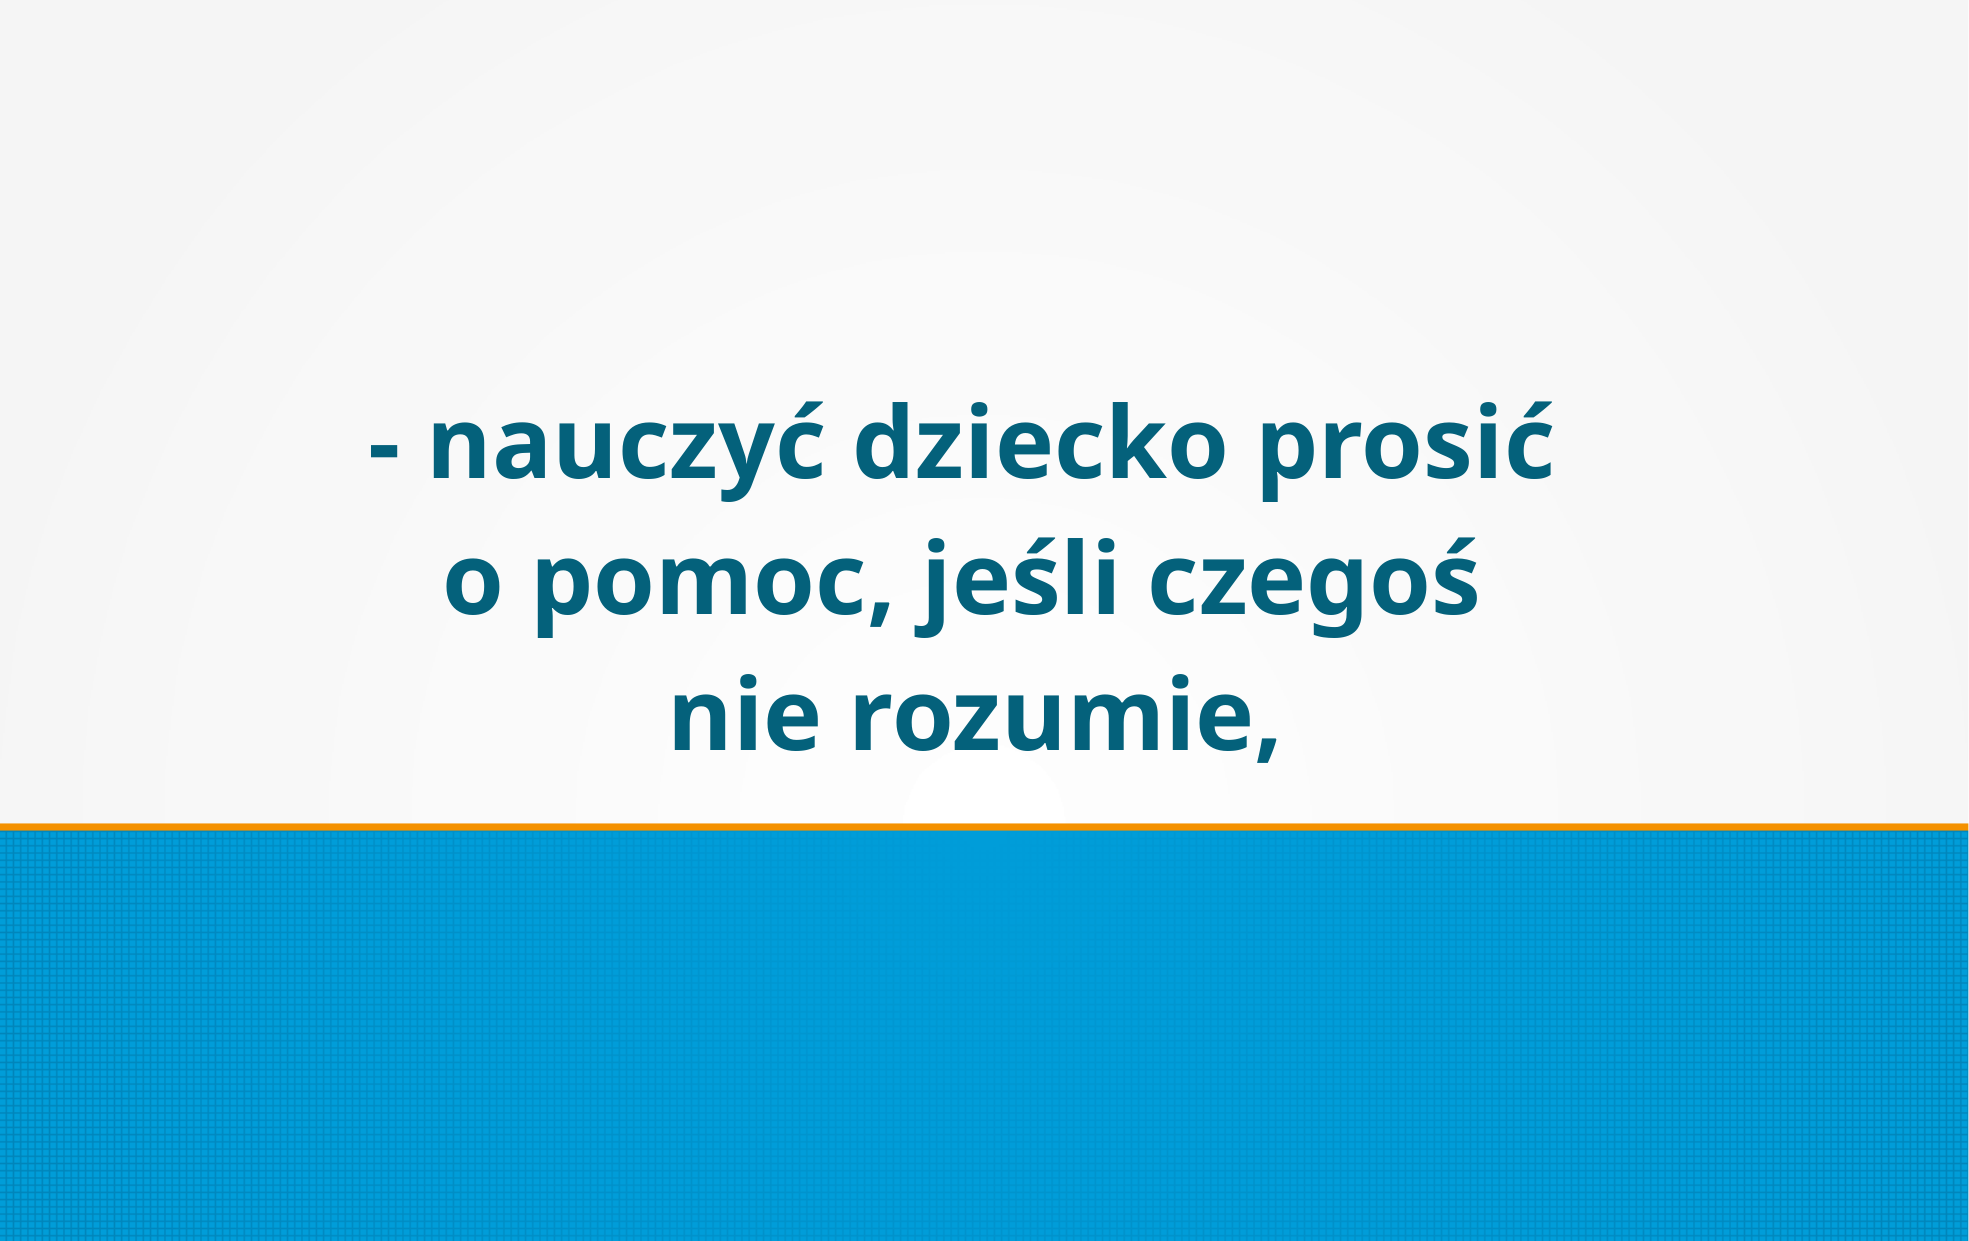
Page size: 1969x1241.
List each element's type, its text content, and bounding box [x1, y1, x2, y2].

title - nauczyć dziecko prosić o pomoc, jeśli czegoś nie rozumie, [90, 49, 1862, 781]
picture [0, 0, 1969, 830]
